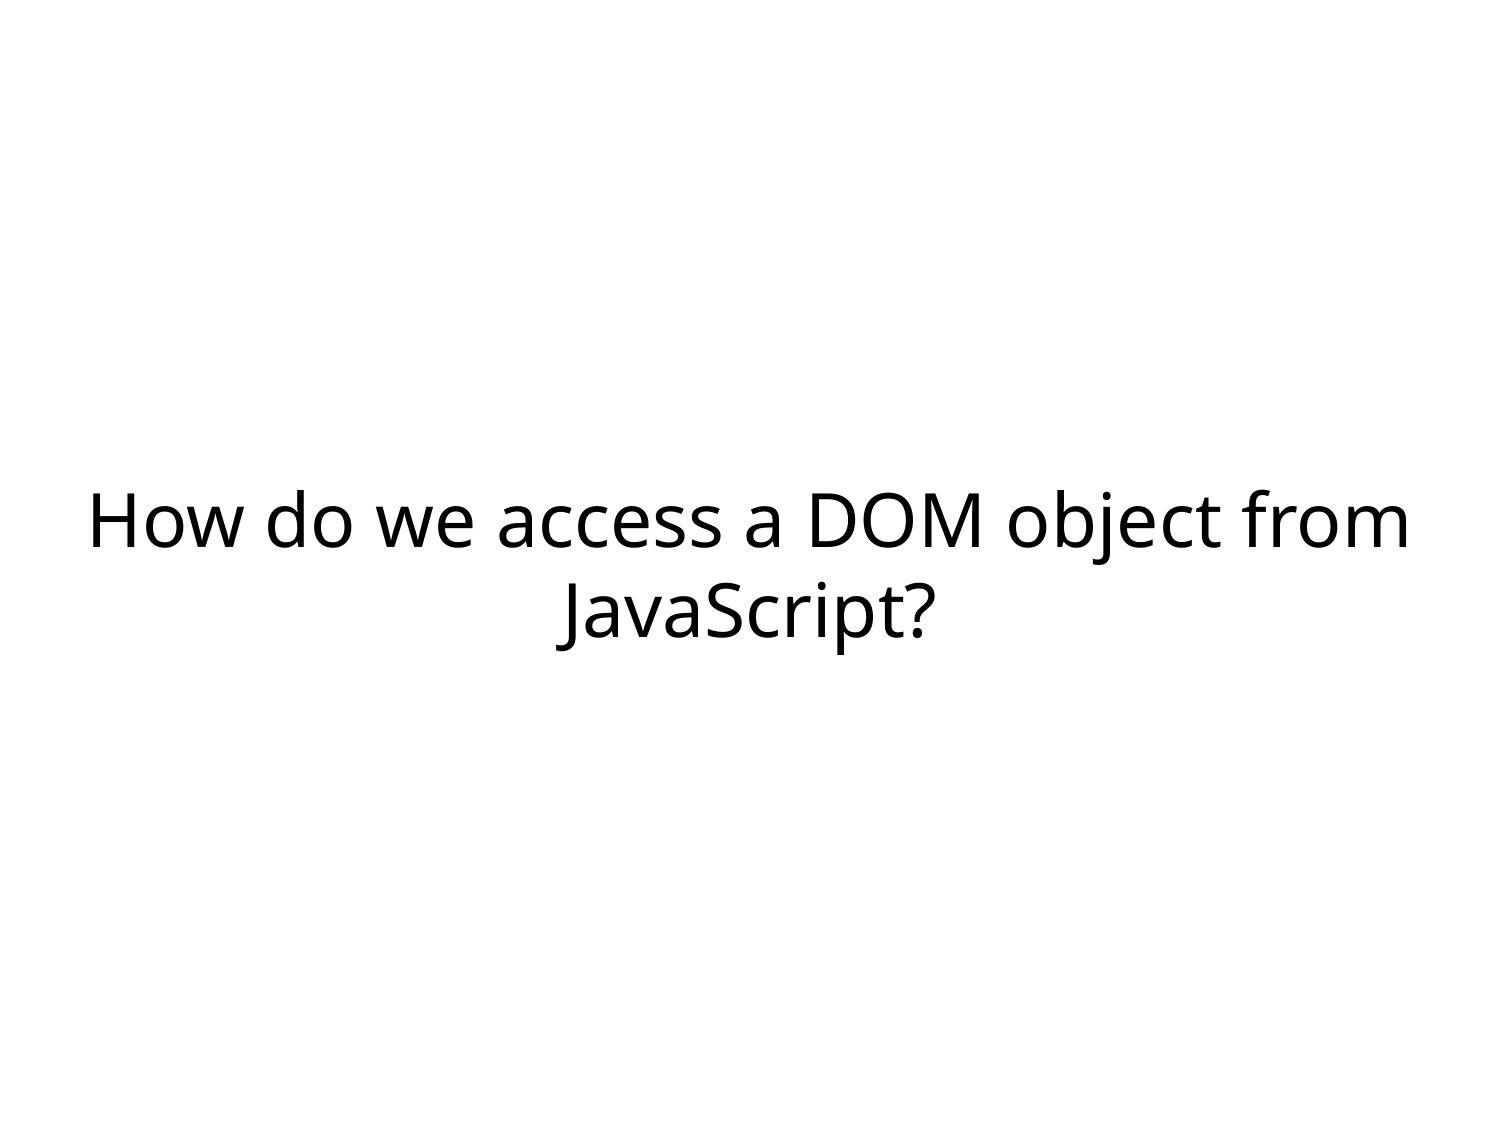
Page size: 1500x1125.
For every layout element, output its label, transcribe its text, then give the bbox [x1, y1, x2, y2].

title How do we access a DOM object from JavaScript? [51, 470, 1449, 655]
